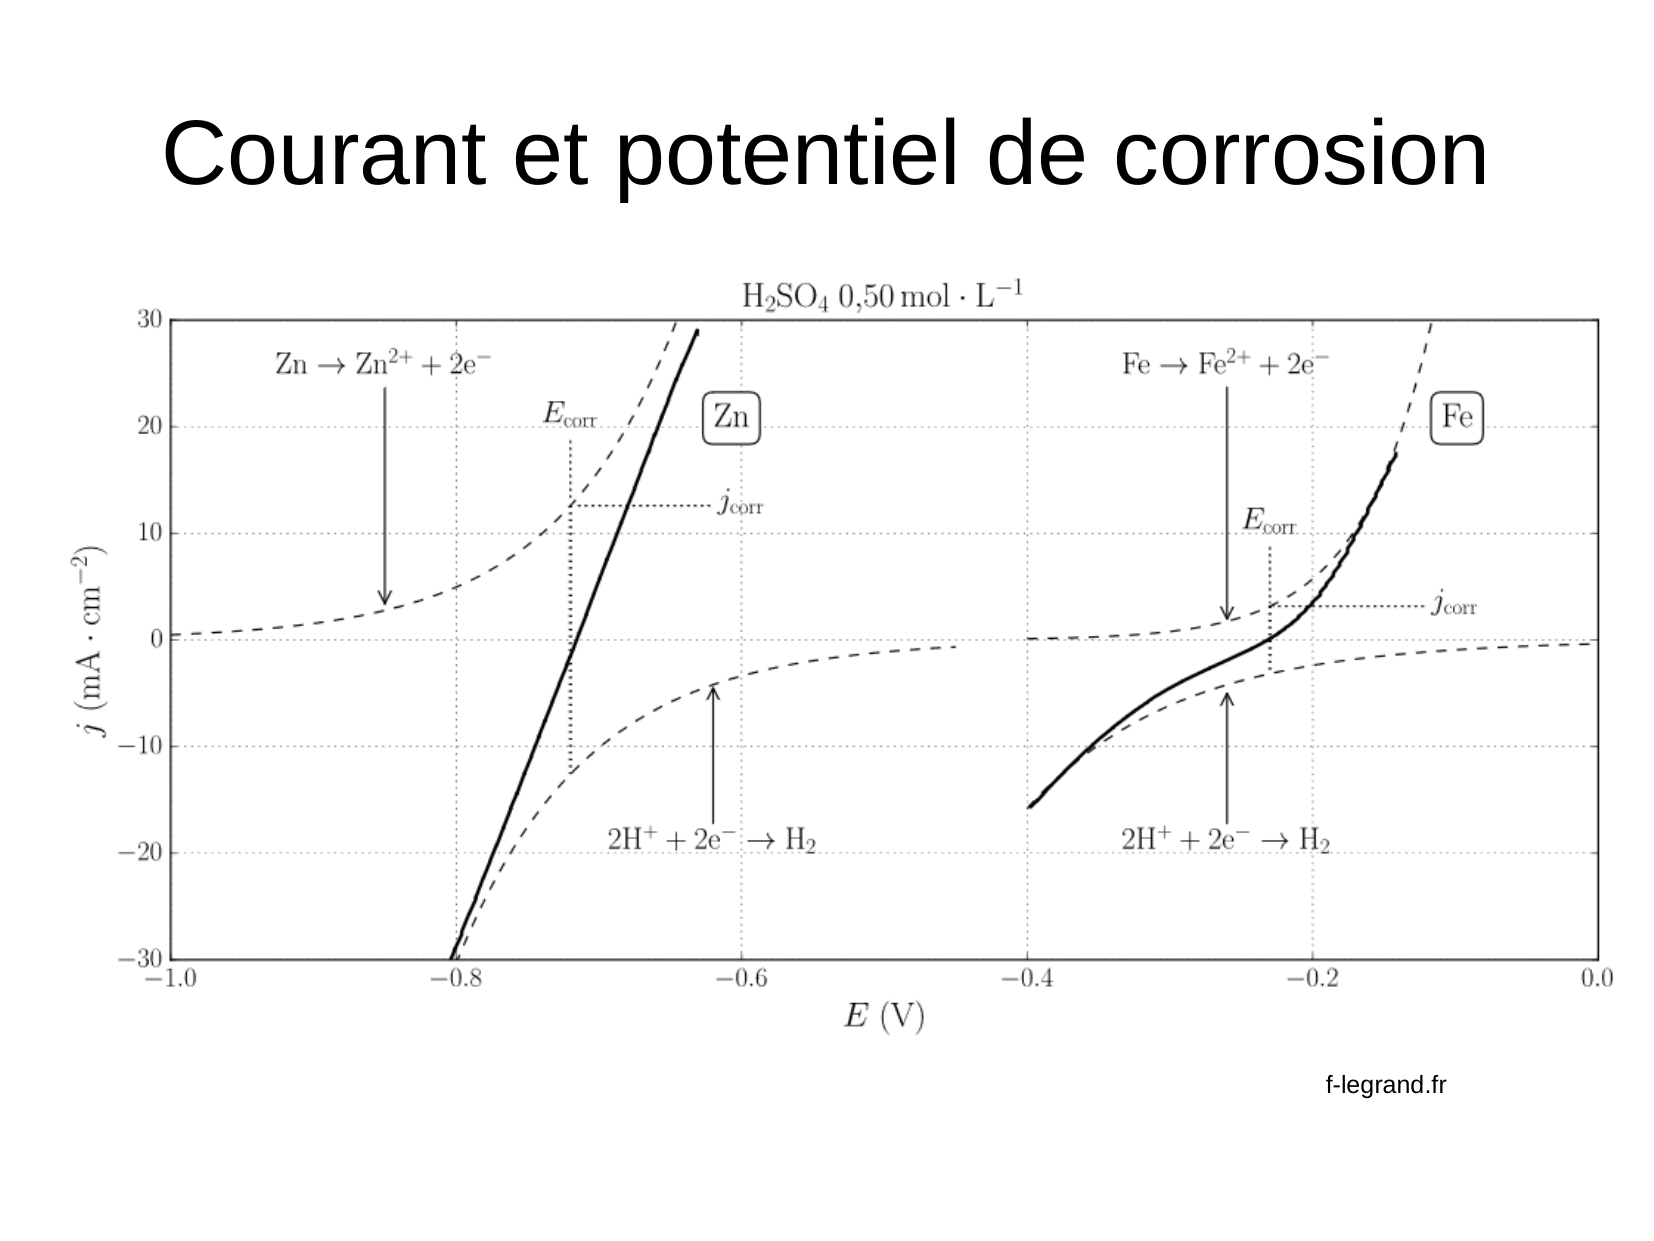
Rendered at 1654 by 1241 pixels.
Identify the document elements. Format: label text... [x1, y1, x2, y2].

text_box f-legrand.fr [1311, 1062, 1595, 1106]
title Courant et potentiel de corrosion [82, 49, 1571, 257]
picture [0, 264, 1654, 1040]
